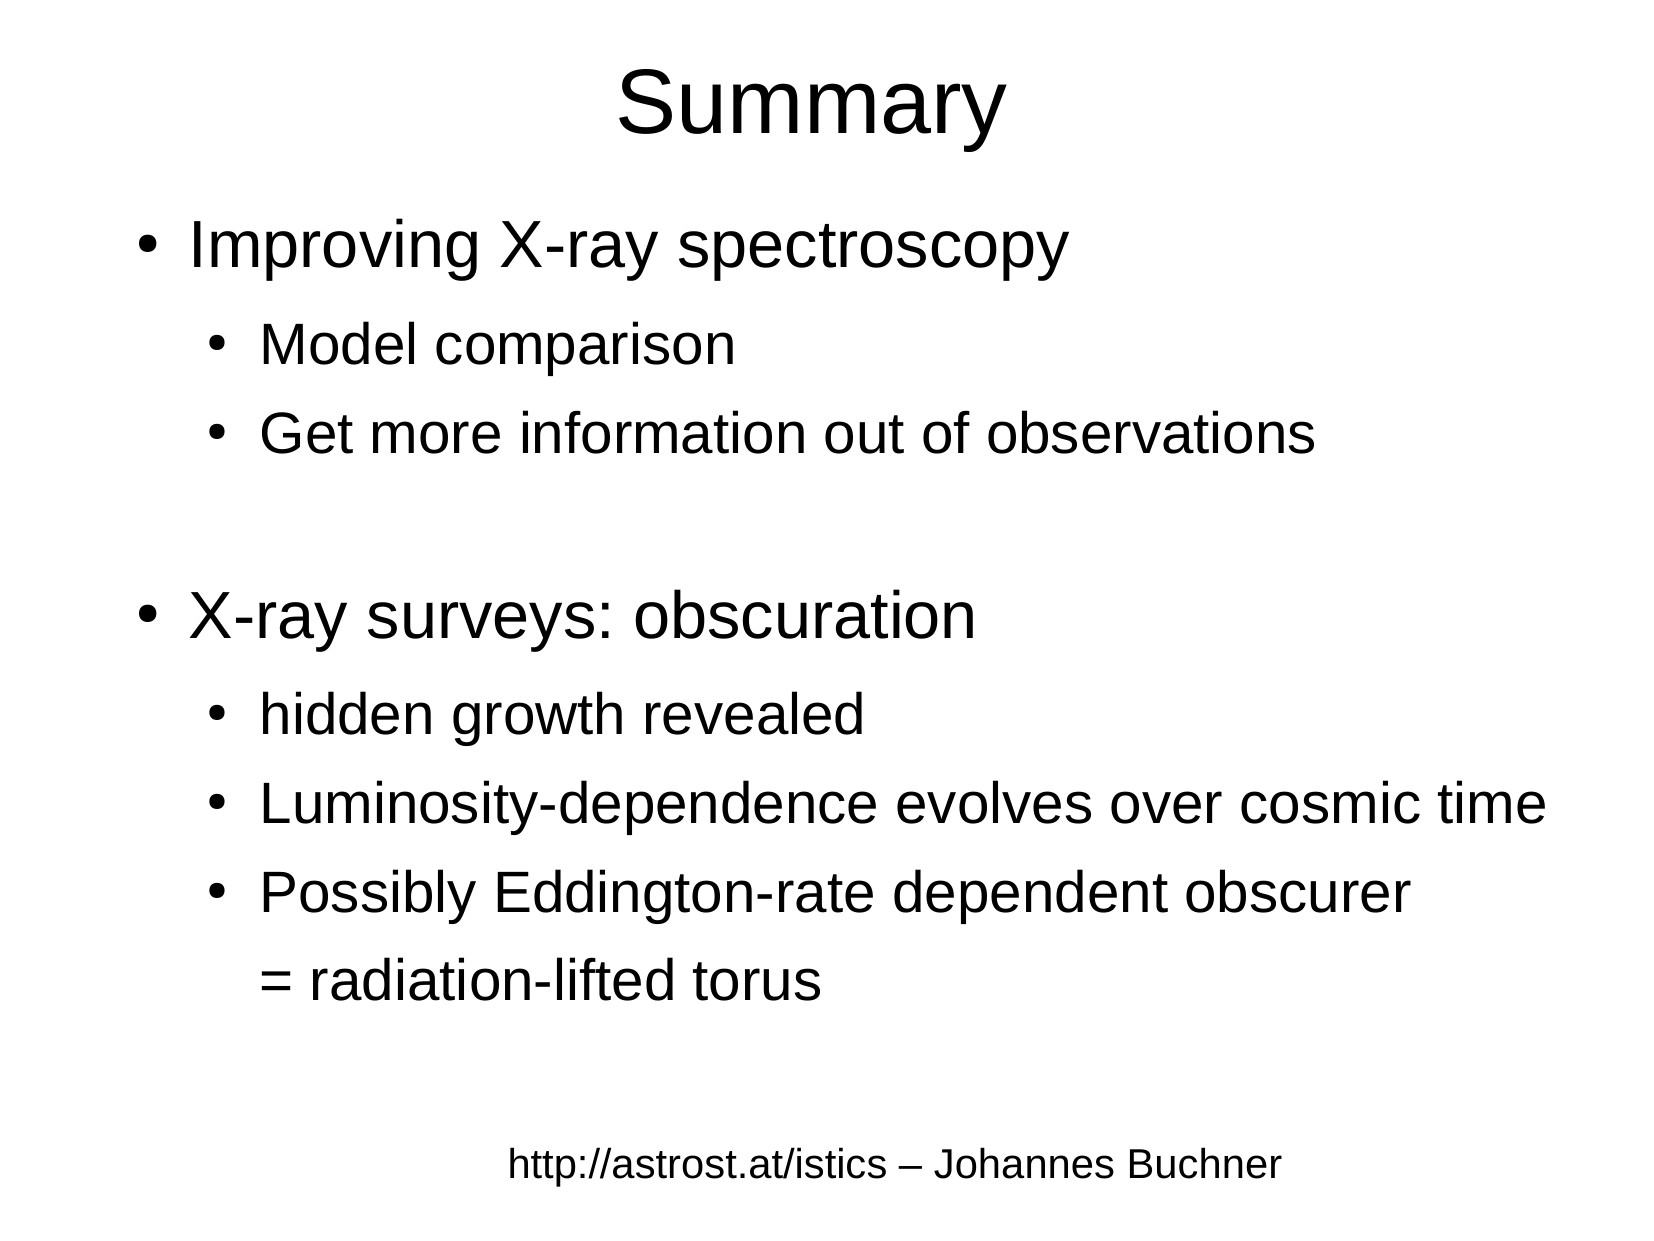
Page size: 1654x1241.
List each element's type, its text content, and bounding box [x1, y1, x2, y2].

list Improving X-ray spectroscopy Model comparison Get more information out of observations X-ray surveys: obscuration hidden growth revealed Luminosity-dependence evolves over cosmic time Possibly Eddington-rate dependent obscurer = radiation-lifted torus http://astrost.at/istics – Johannes Buchner [118, 207, 1613, 1188]
title Summary [118, 17, 1506, 186]
